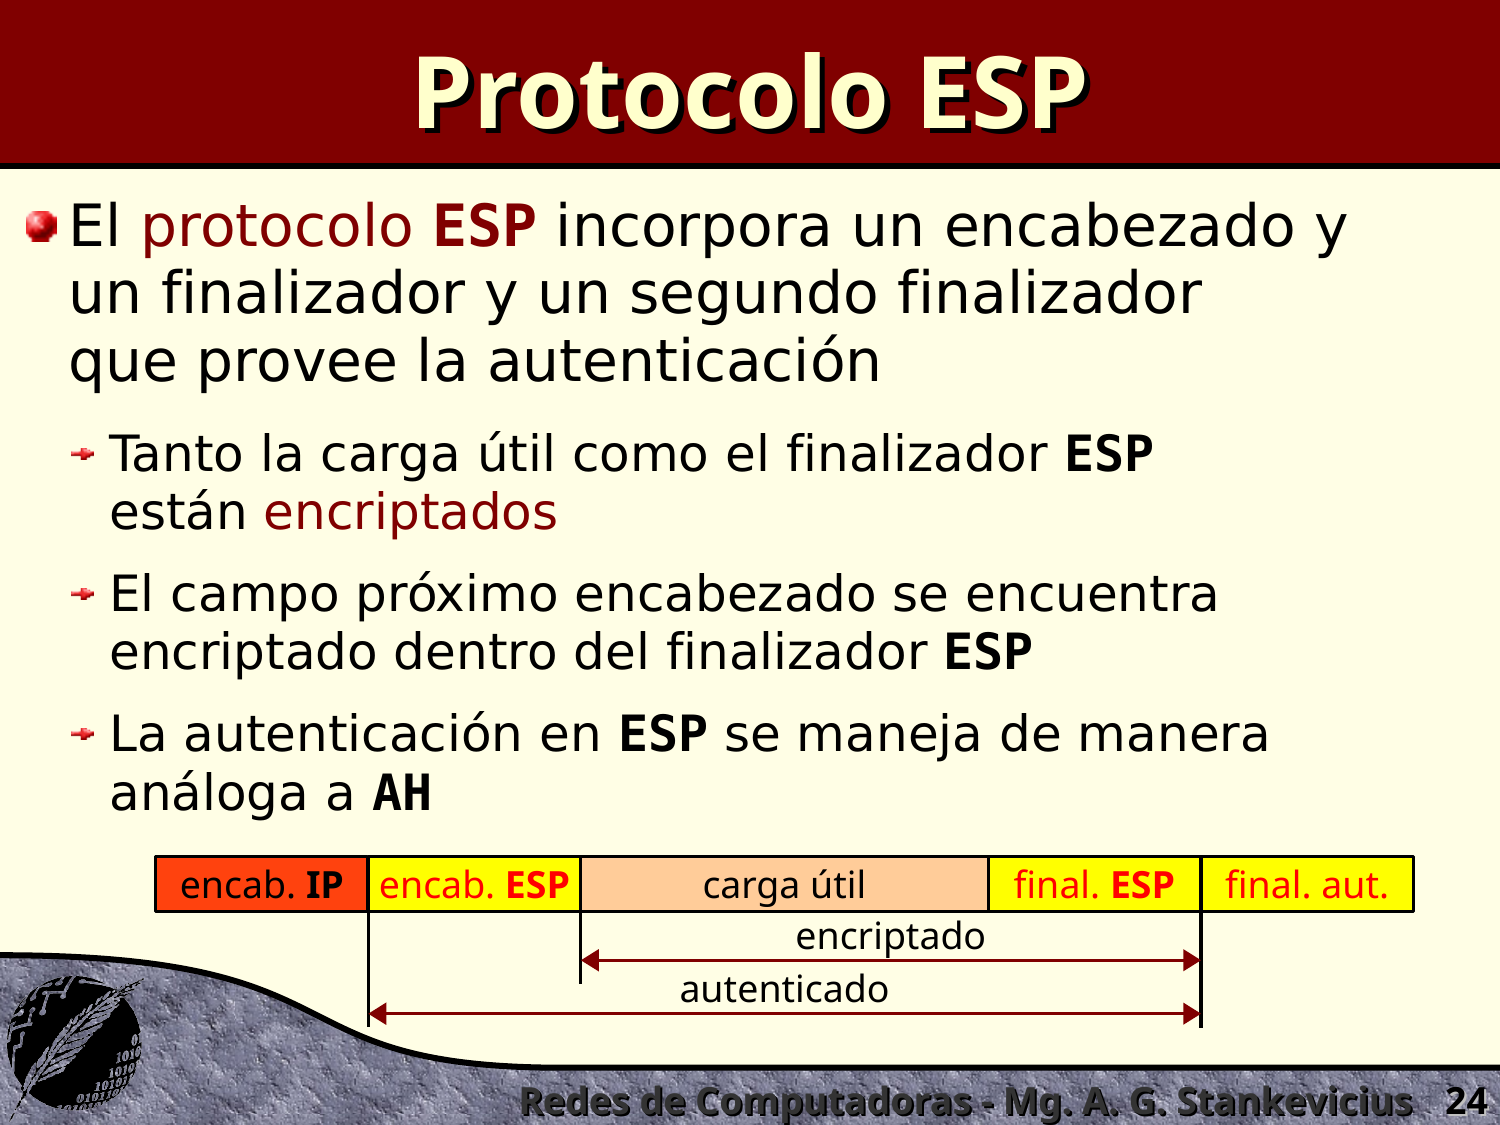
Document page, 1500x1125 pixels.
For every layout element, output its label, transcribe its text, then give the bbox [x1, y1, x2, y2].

text_box carga útil [581, 856, 988, 912]
picture [0, 959, 1500, 1125]
list El protocolo ESP incorpora un encabezado y un finalizador y un segundo finalizador que provee la autenticación Tanto la carga útil como el finalizador ESP están encriptados El campo próximo encabezado se encuentra encriptado dentro del finalizador ESP La autenticación en ESP se maneja de manera análoga a AH [11, 192, 1486, 921]
title Protocolo ESP [15, 5, 1485, 160]
picture [1047, 1100, 1054, 1110]
picture [790, 1100, 795, 1110]
text_box encab. IP [155, 856, 368, 912]
text_box final. ESP [988, 856, 1201, 912]
text_box encab. ESP [368, 856, 581, 912]
text_box final. aut. [1201, 856, 1414, 912]
